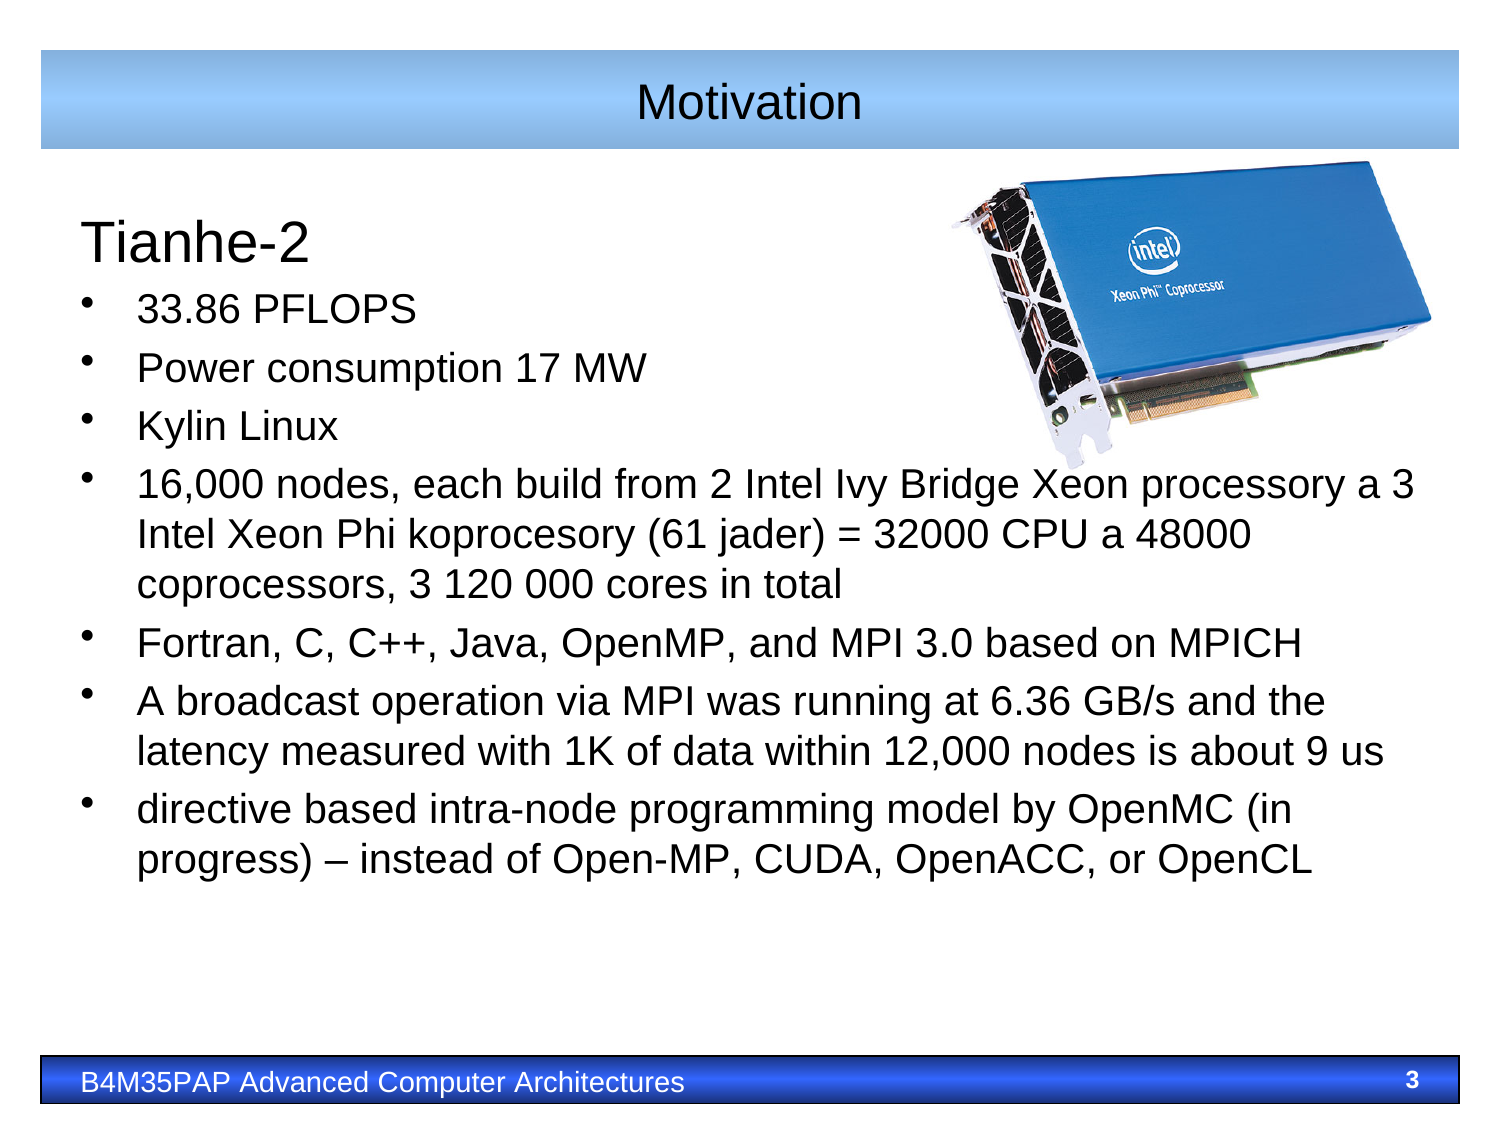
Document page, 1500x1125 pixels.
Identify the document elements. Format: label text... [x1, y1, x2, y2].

list Tianhe-2 33.86 PFLOPS Power consumption 17 MW Kylin Linux 16,000 nodes, each build from 2 Intel Ivy Bridge Xeon processory a 3 Intel Xeon Phi koprocesory (61 jader) = 32000 CPU a 48000 coprocessors, 3 120 000 cores in total Fortran, C, C++, Java, OpenMP, and MPI 3.0 based on MPICH A broadcast operation via MPI was running at 6.36 GB/s and the latency measured with 1K of data within 12,000 nodes is about 9 us directive based intra-node programming model by OpenMC (in progress) – instead of Open-MP, CUDA, OpenACC, or OpenCL [65, 196, 1436, 1024]
title Motivation [41, 50, 1459, 149]
picture [948, 149, 1436, 196]
